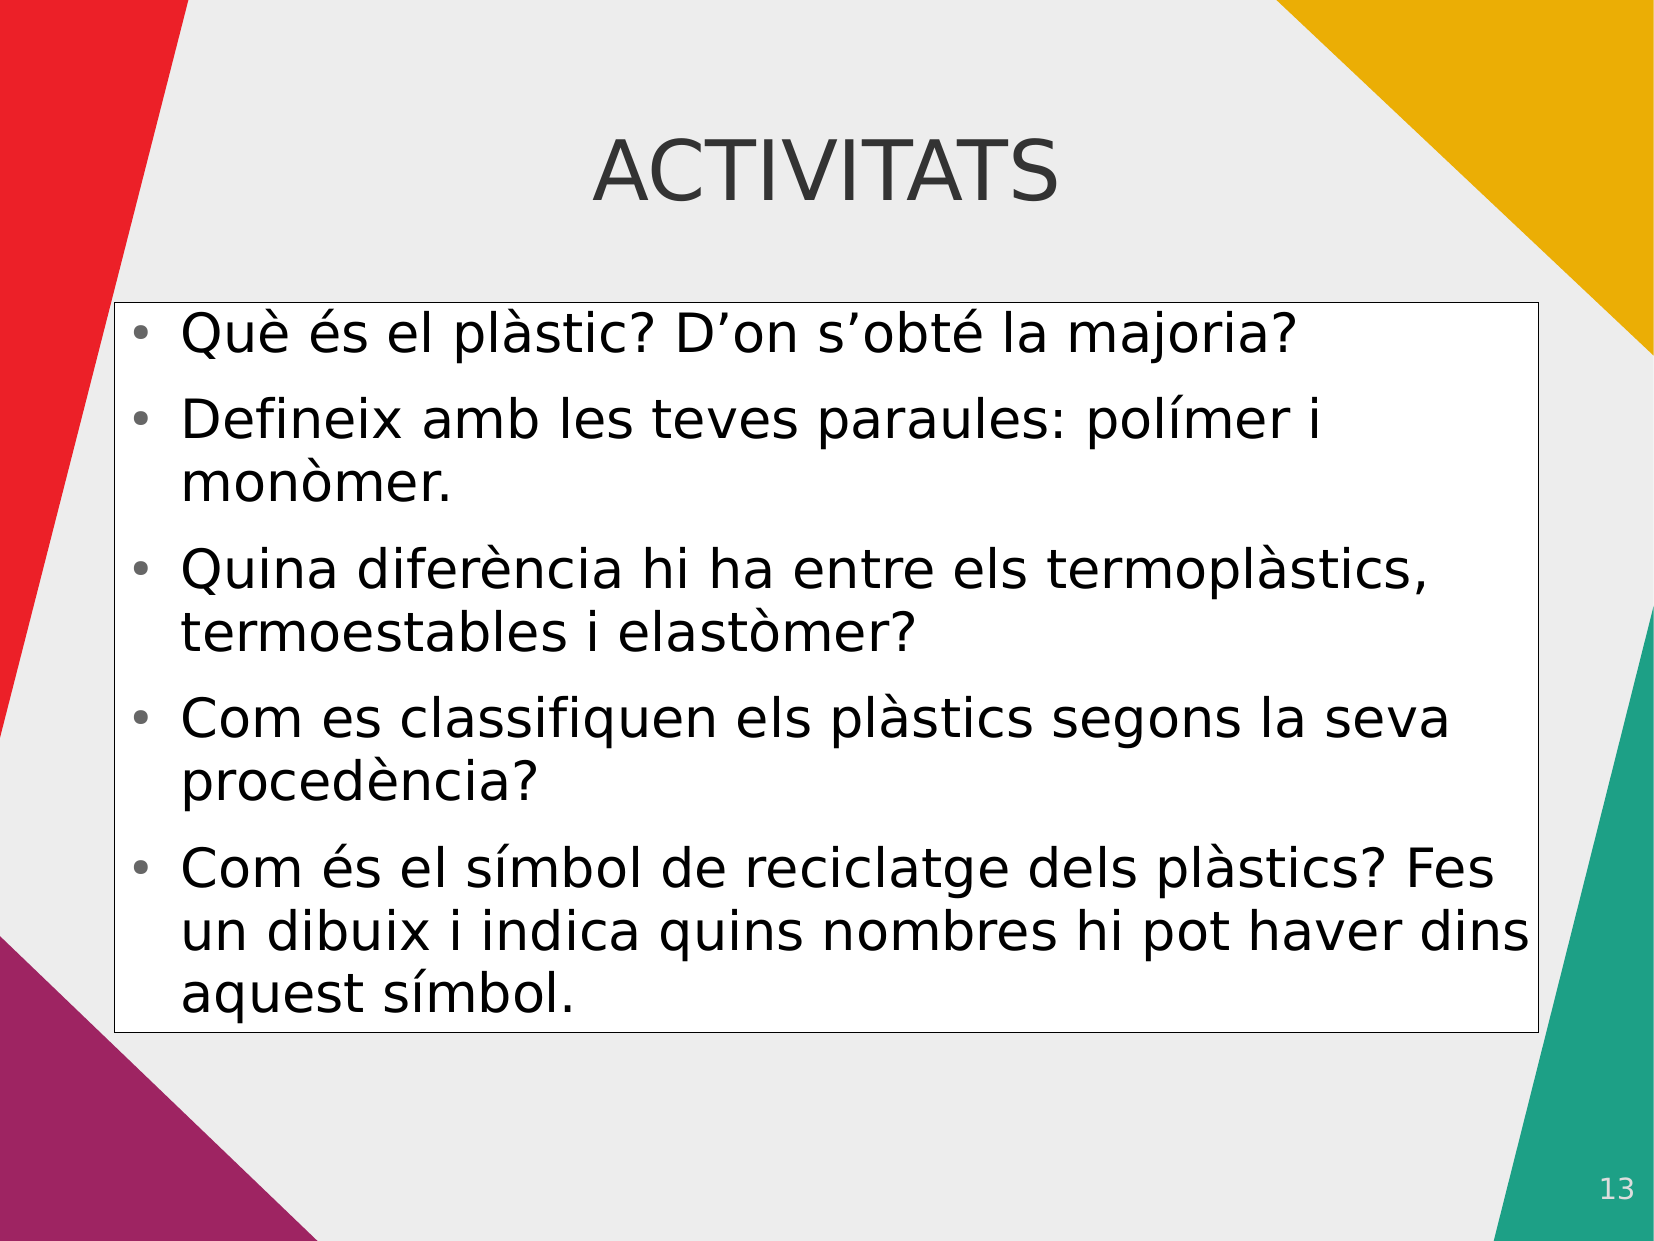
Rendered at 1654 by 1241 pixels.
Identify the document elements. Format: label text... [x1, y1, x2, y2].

list Què és el plàstic? D’on s’obté la majoria? Defineix amb les teves paraules: polímer i monòmer. Quina diferència hi ha entre els termoplàstics, termoestables i elastòmer? Com es classifiquen els plàstics segons la seva procedència? Com és el símbol de reciclatge dels plàstics? Fes un dibuix i indica quins nombres hi pot haver dins aquest símbol. [114, 302, 1539, 1033]
title ACTIVITATS [114, 73, 1539, 271]
